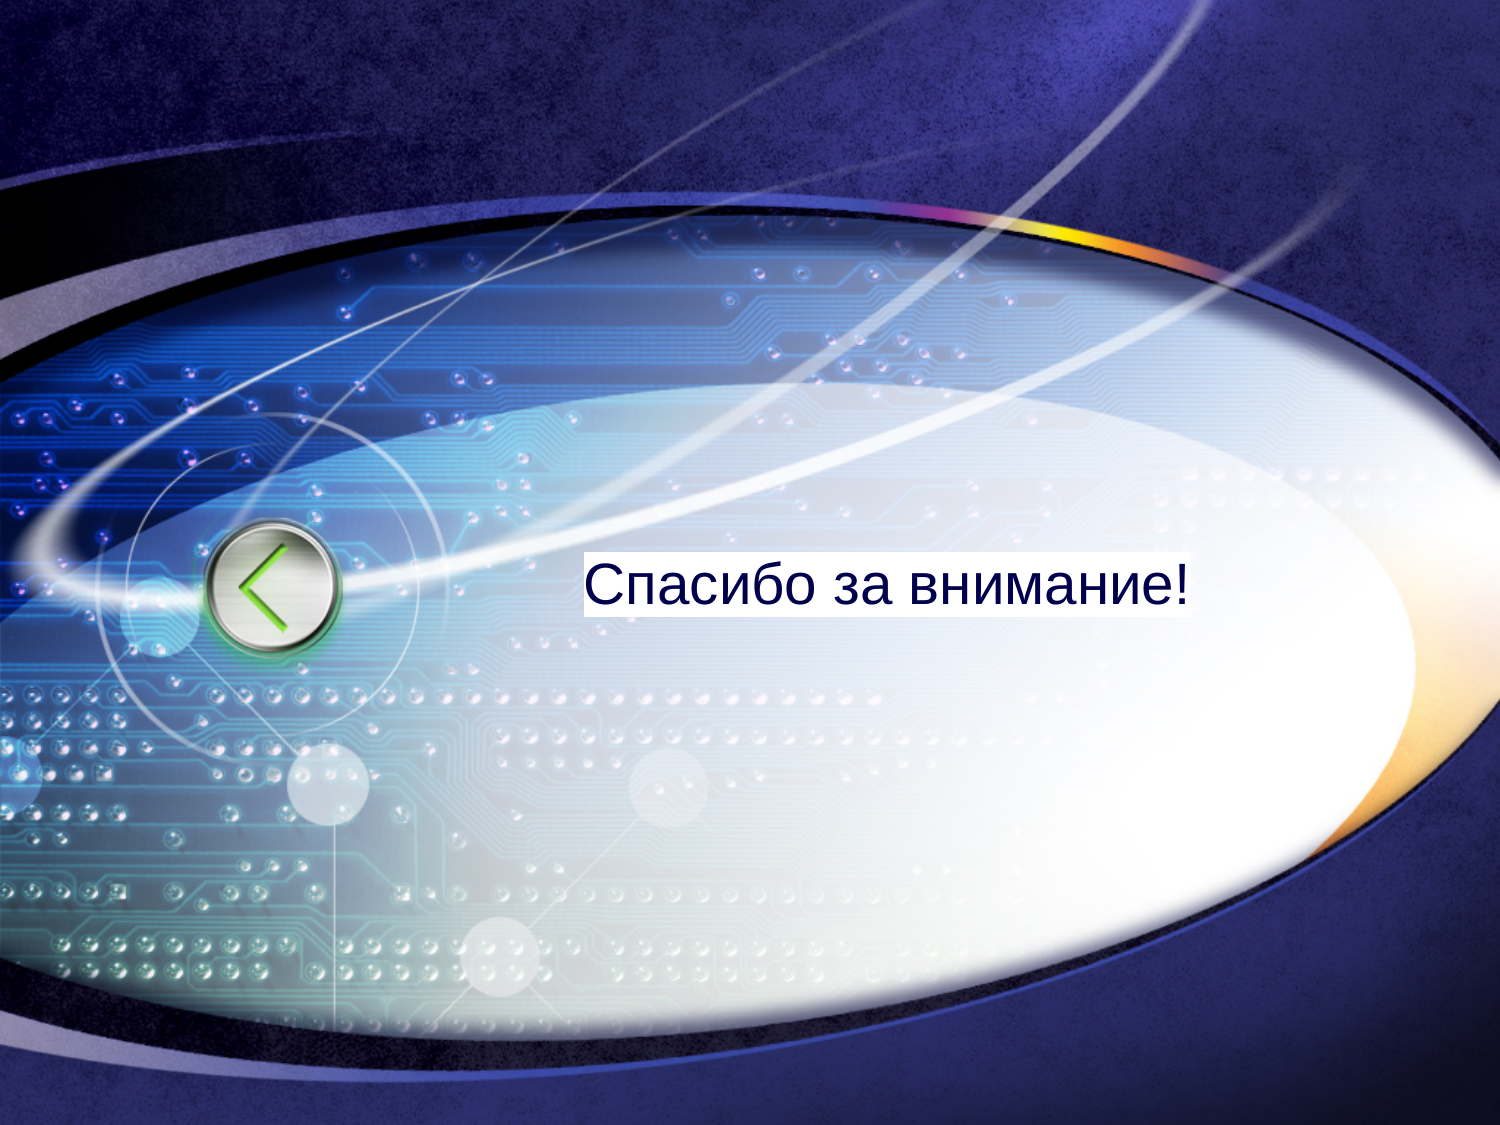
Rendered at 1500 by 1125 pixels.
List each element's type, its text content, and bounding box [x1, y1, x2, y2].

picture [0, 0, 1500, 1125]
title Спасибо за внимание! [362, 525, 1413, 637]
